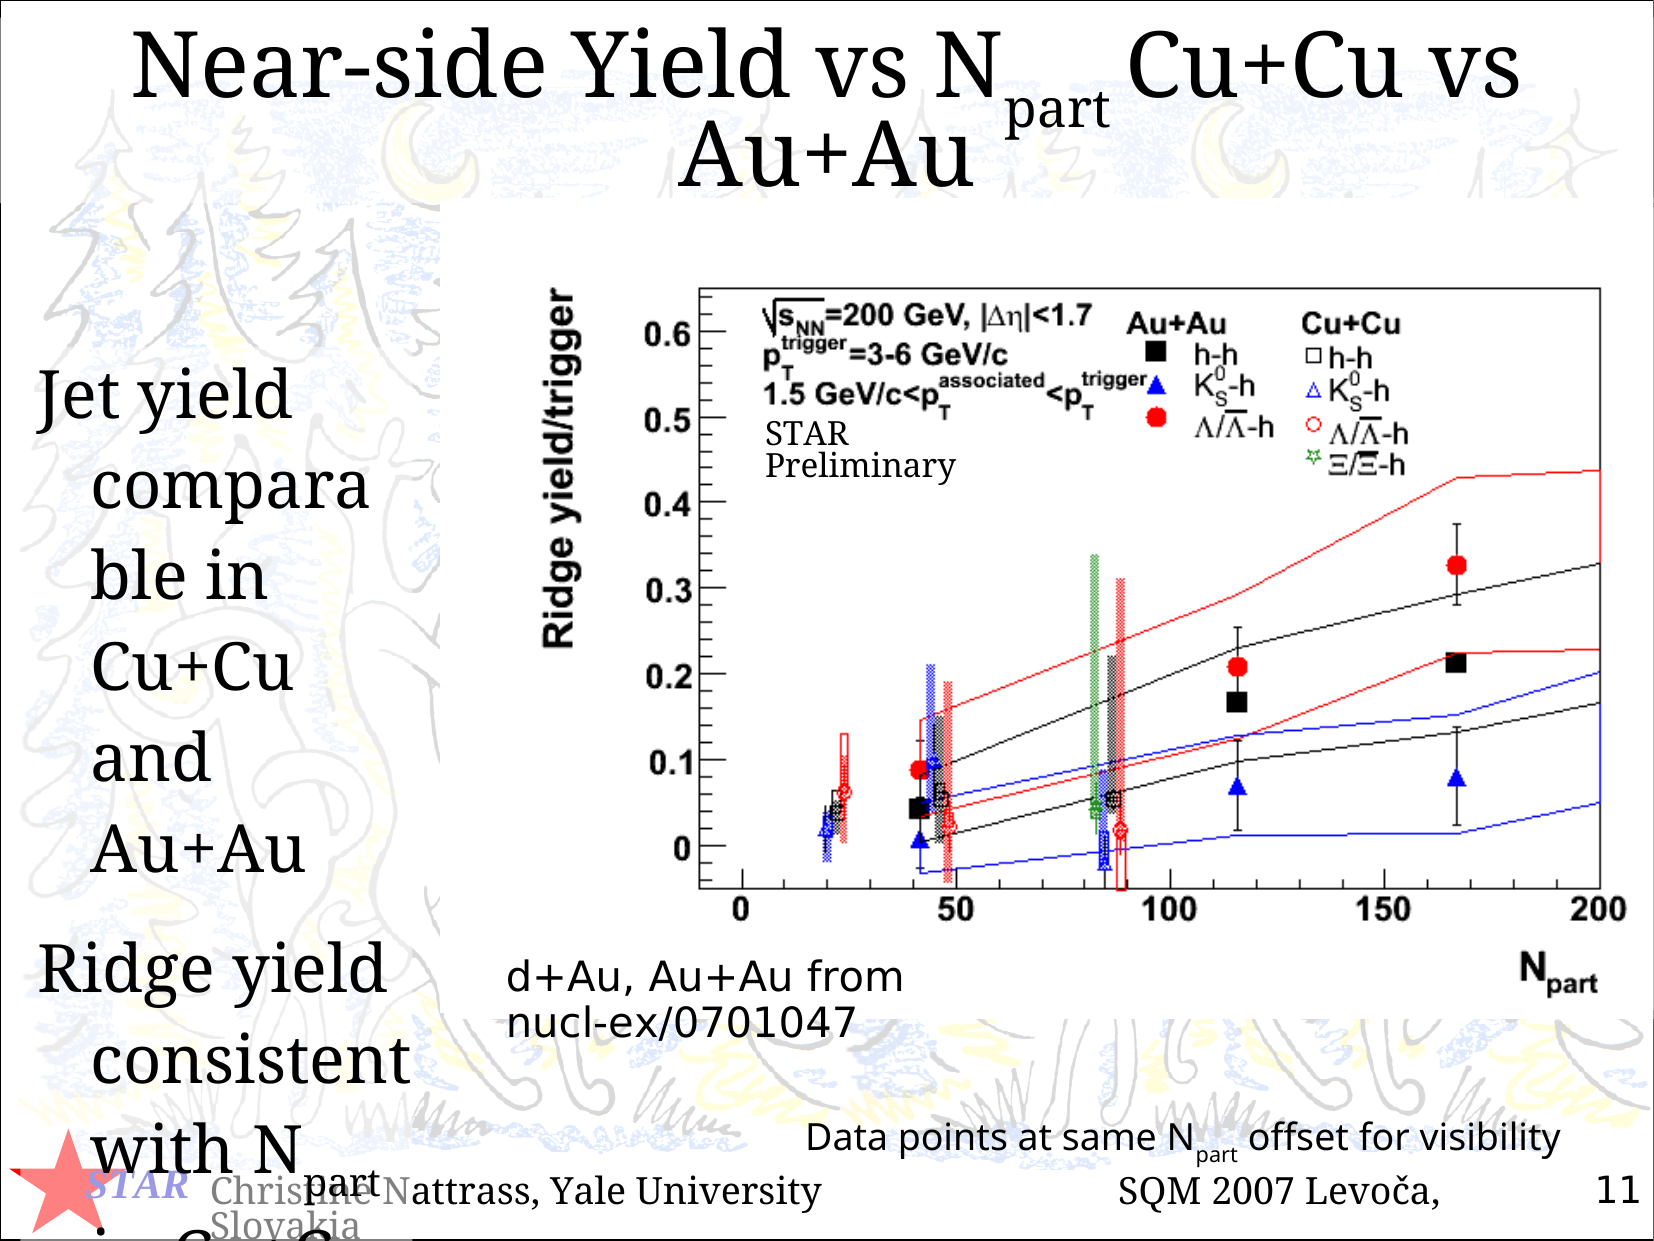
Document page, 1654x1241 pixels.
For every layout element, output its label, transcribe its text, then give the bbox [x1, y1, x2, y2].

title Near-side Yield vs Npart Cu+Cu vs Au+Au [0, 35, 1654, 186]
picture [741, 1006, 788, 1019]
list Jet yield comparable in Cu+Cu and Au+Au Ridge yield consistent with Npart in Cu+Cu and Au+Au [20, 346, 413, 1111]
text_box STAR Preliminary [750, 413, 1063, 466]
picture [688, 1006, 735, 1019]
picture [589, 1006, 682, 1019]
picture [732, 1009, 745, 1019]
text_box d+Au, Au+Au from nucl-ex/0701047 [491, 946, 1235, 1006]
picture [679, 1009, 692, 1019]
text_box Data points at same Npart offset for visibility [790, 1103, 1616, 1166]
picture [815, 1011, 821, 1019]
picture [785, 1009, 798, 1019]
picture [440, 198, 1654, 1019]
